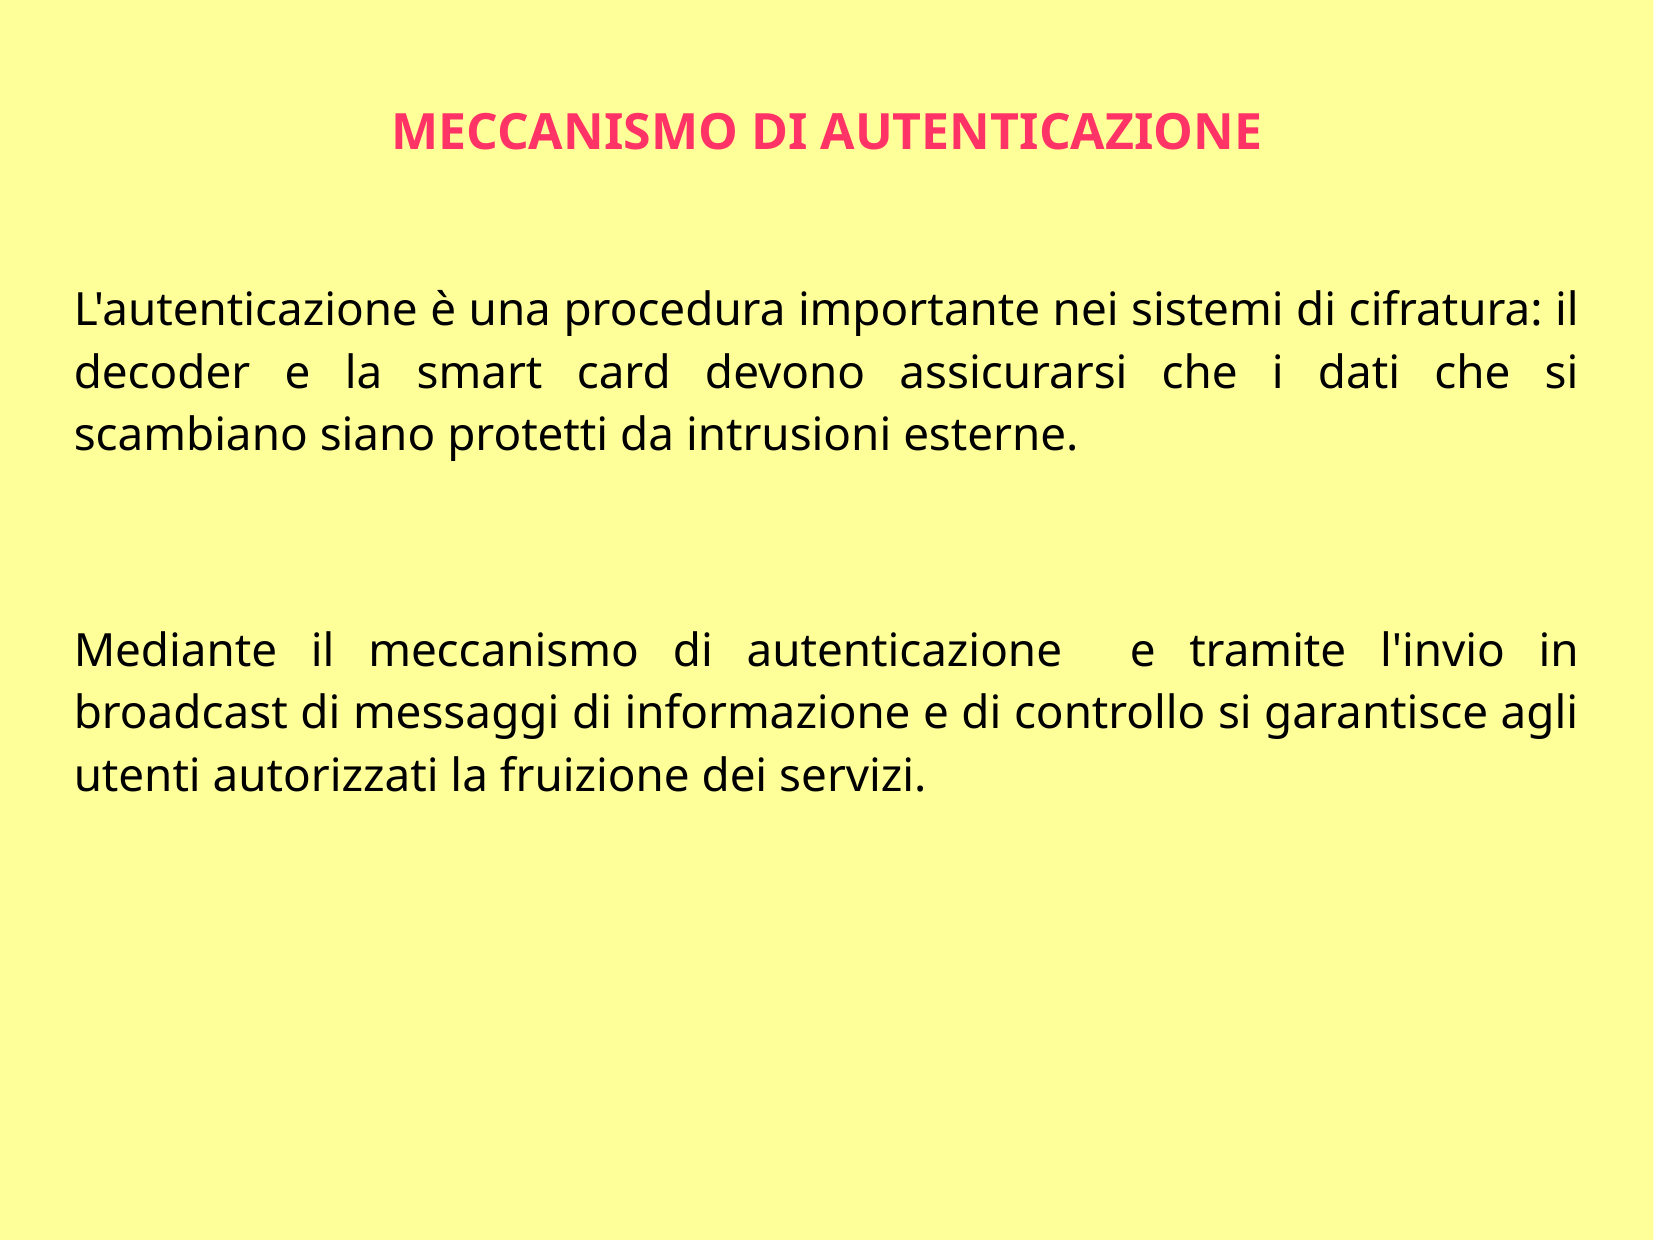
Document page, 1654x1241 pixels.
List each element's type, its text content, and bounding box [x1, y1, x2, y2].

text_box MECCANISMO DI AUTENTICAZIONE [324, 88, 1329, 178]
text_box L'autenticazione è una procedura importante nei sistemi di cifratura: il decoder e la smart card devono assicurarsi che i dati che si scambiano siano protetti da intrusioni esterne. Mediante il meccanismo di autenticazione e tramite l'invio in broadcast di messaggi di informazione e di controllo si garantisce agli utenti autorizzati la fruizione dei servizi. [59, 218, 1595, 862]
